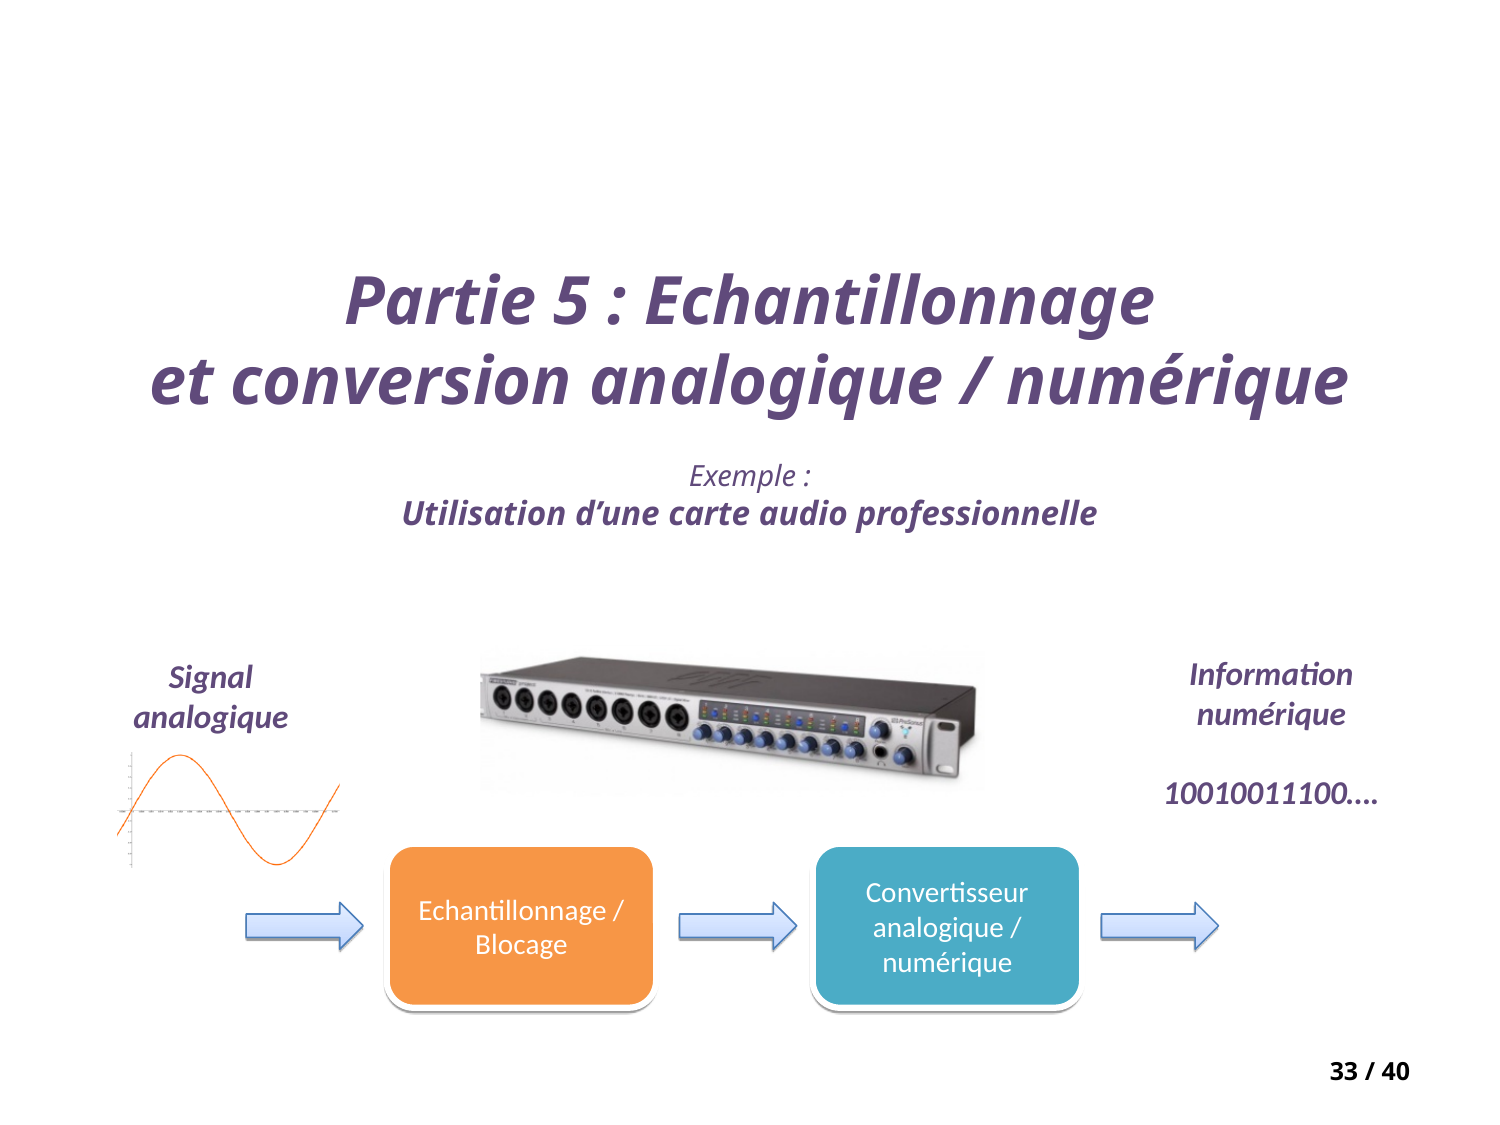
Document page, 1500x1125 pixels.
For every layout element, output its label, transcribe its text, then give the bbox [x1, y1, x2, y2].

picture [117, 752, 340, 868]
title Partie 5 : Echantillonnage et conversion analogique / numérique Exemple : Utilisation d’une carte audio professionnelle [112, 199, 1388, 591]
picture [480, 645, 985, 797]
text_box Information numérique 10010011100…. [1125, 644, 1418, 819]
text_box [1101, 902, 1219, 950]
text_box [246, 902, 364, 950]
slide_number <numéro> / 40 [1074, 1042, 1425, 1103]
text_box Echantillonnage / Blocage [386, 843, 657, 1008]
text_box [679, 902, 797, 950]
text_box Signal analogique [81, 647, 340, 743]
text_box Convertisseur analogique / numérique [812, 843, 1083, 1008]
